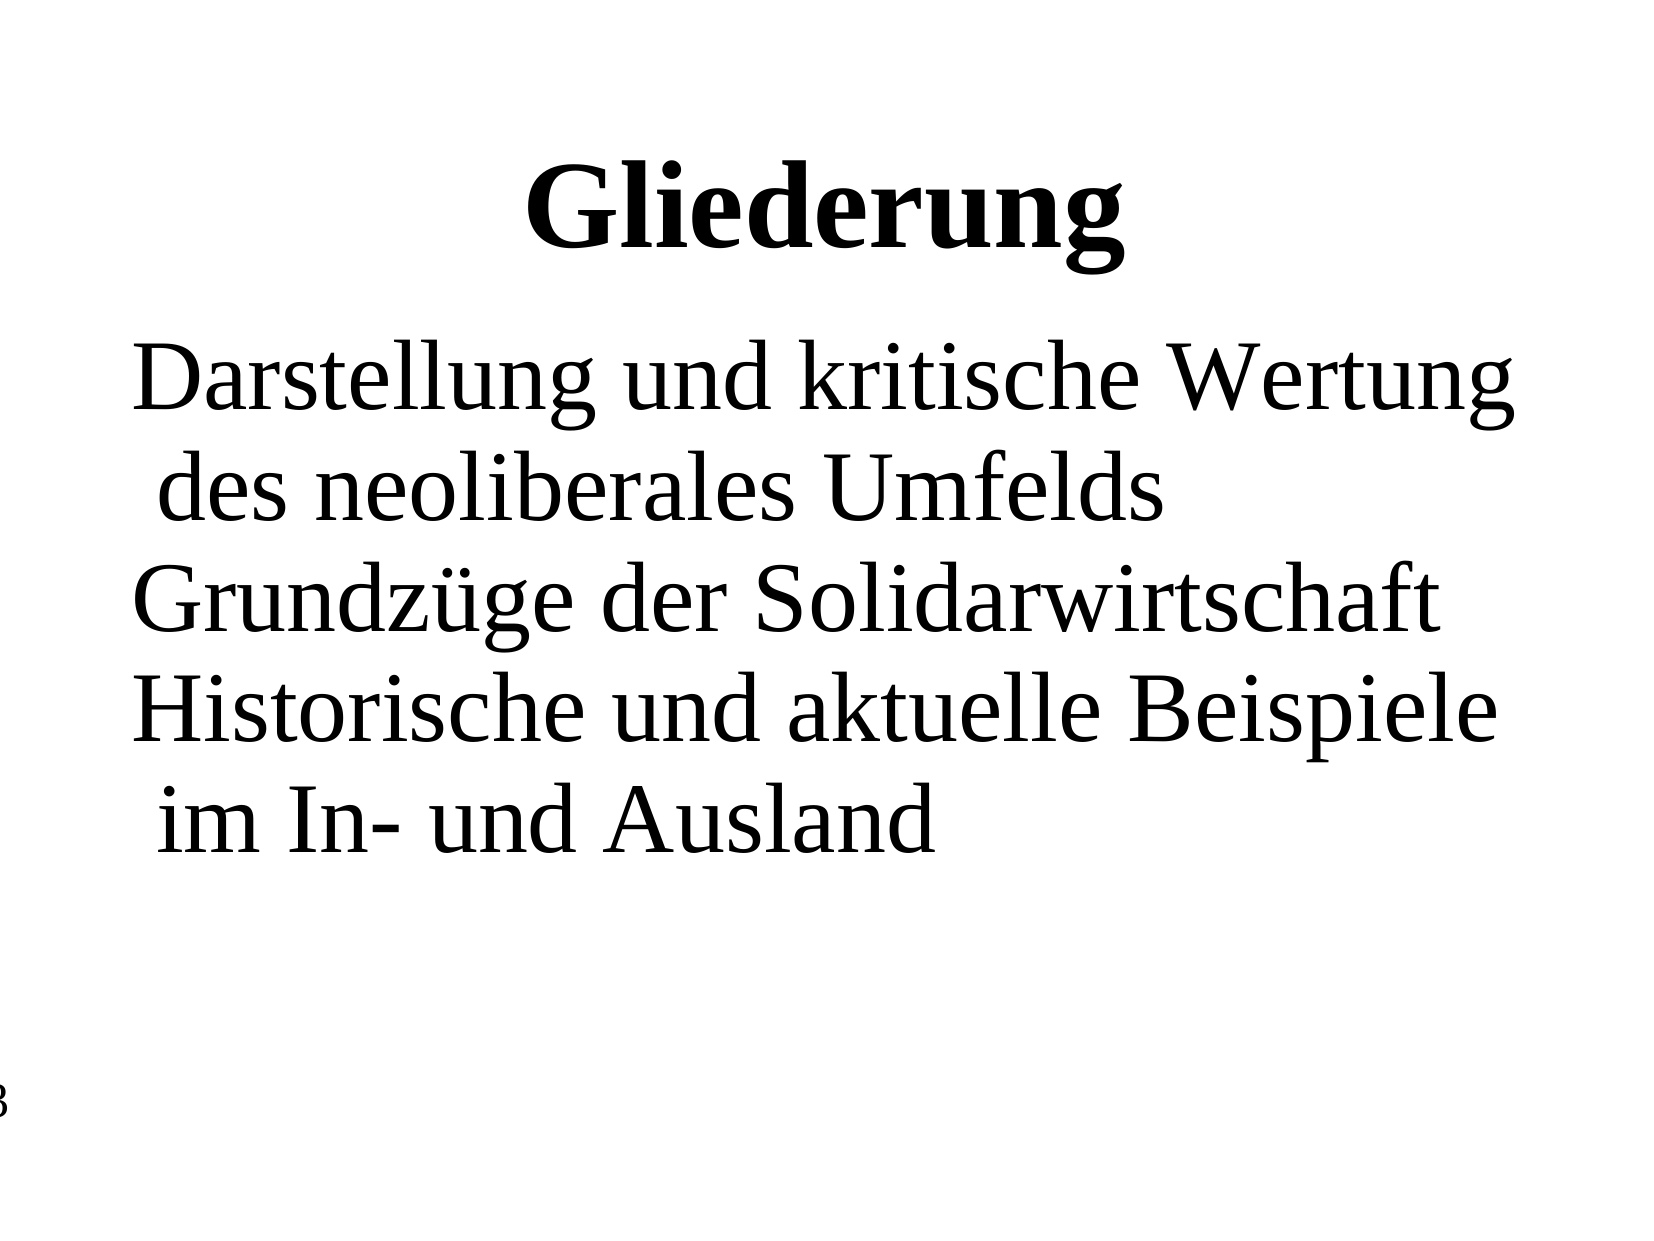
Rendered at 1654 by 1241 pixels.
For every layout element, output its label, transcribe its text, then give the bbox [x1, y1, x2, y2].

text_box Gliederung Darstellung und kritische Wertung des neoliberales Umfelds Grundzüge der Solidarwirtschaft Historische und aktuelle Beispiele im In- und Ausland [106, 135, 1543, 957]
text_box <Nummer> [0, 1072, 220, 1134]
